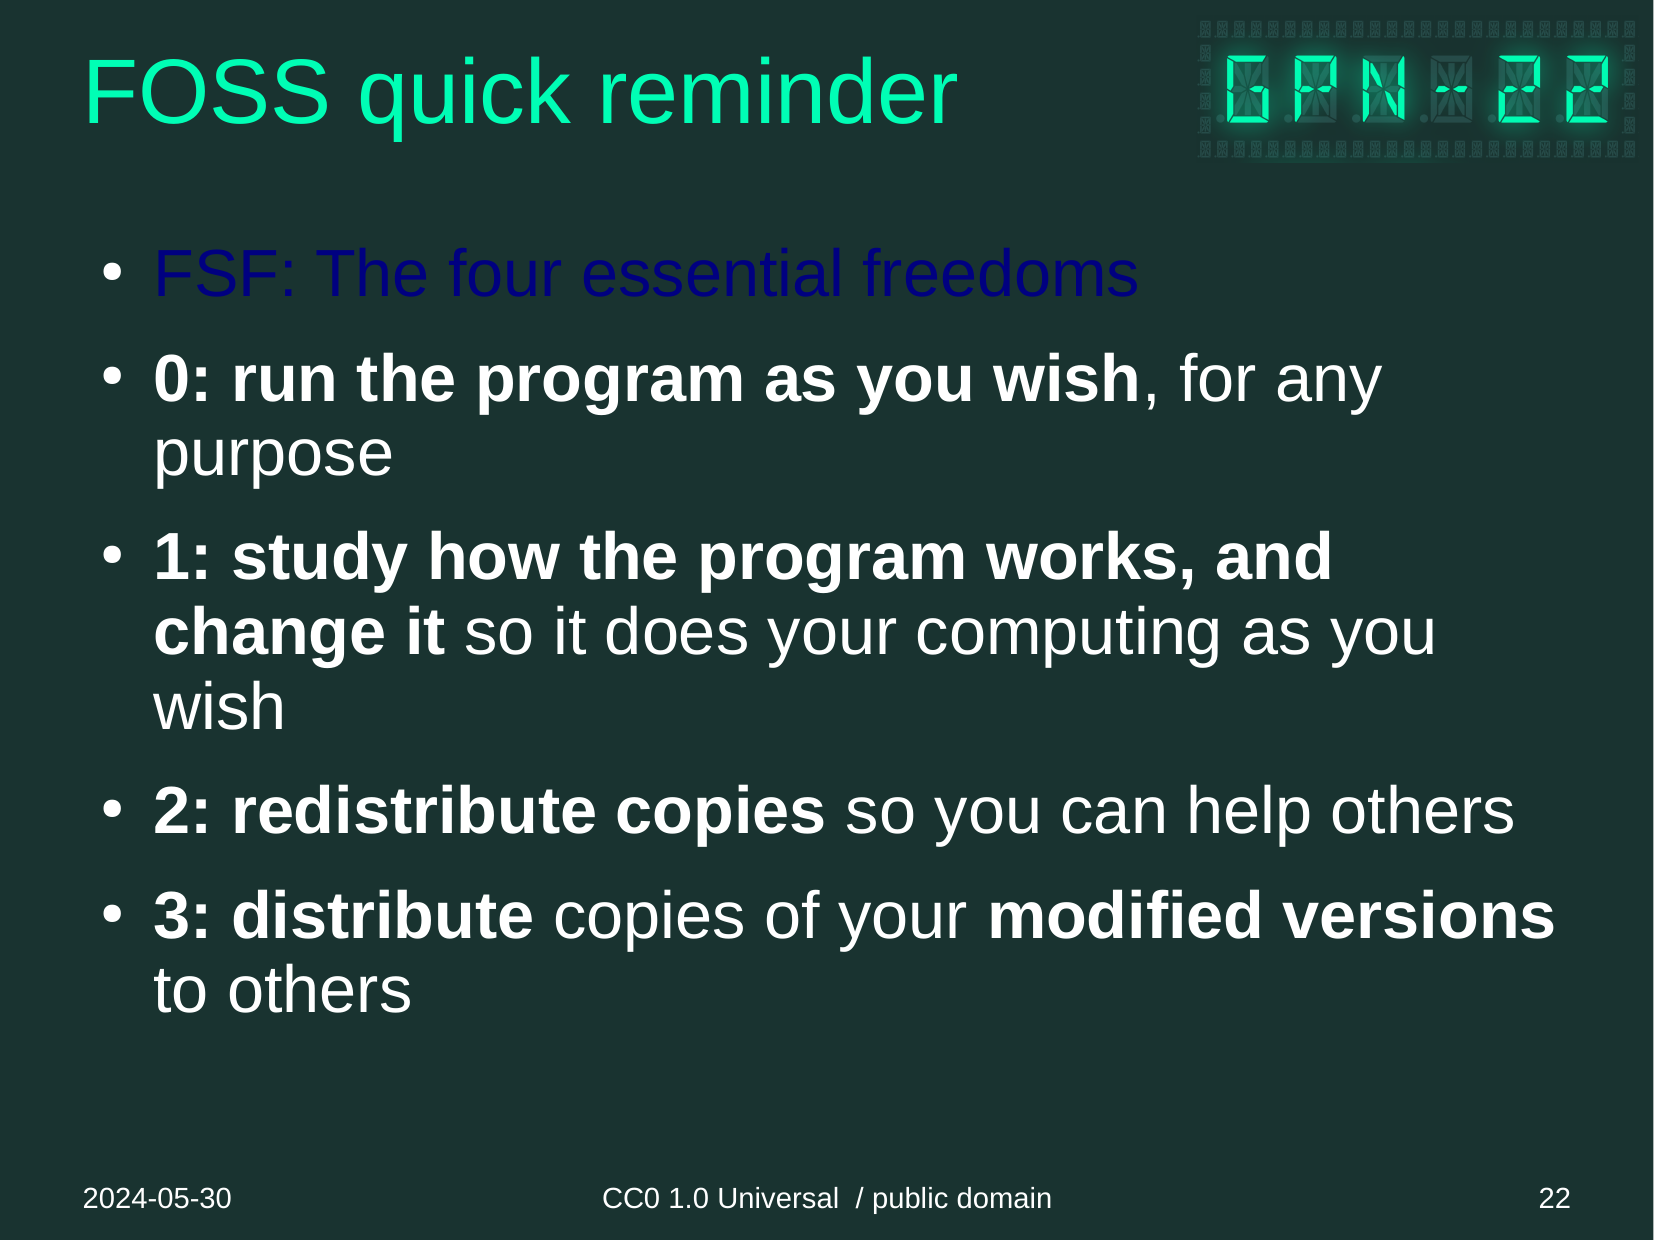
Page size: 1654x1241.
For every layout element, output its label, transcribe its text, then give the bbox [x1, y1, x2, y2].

picture [1196, 15, 1639, 163]
title FOSS quick reminder [82, 40, 1004, 143]
list FSF: The four essential freedoms 0: run the program as you wish, for any purpose 1: study how the program works, and change it so it does your computing as you wish 2: redistribute copies so you can help others 3: distribute copies of your modified versions to others [82, 236, 1571, 1028]
